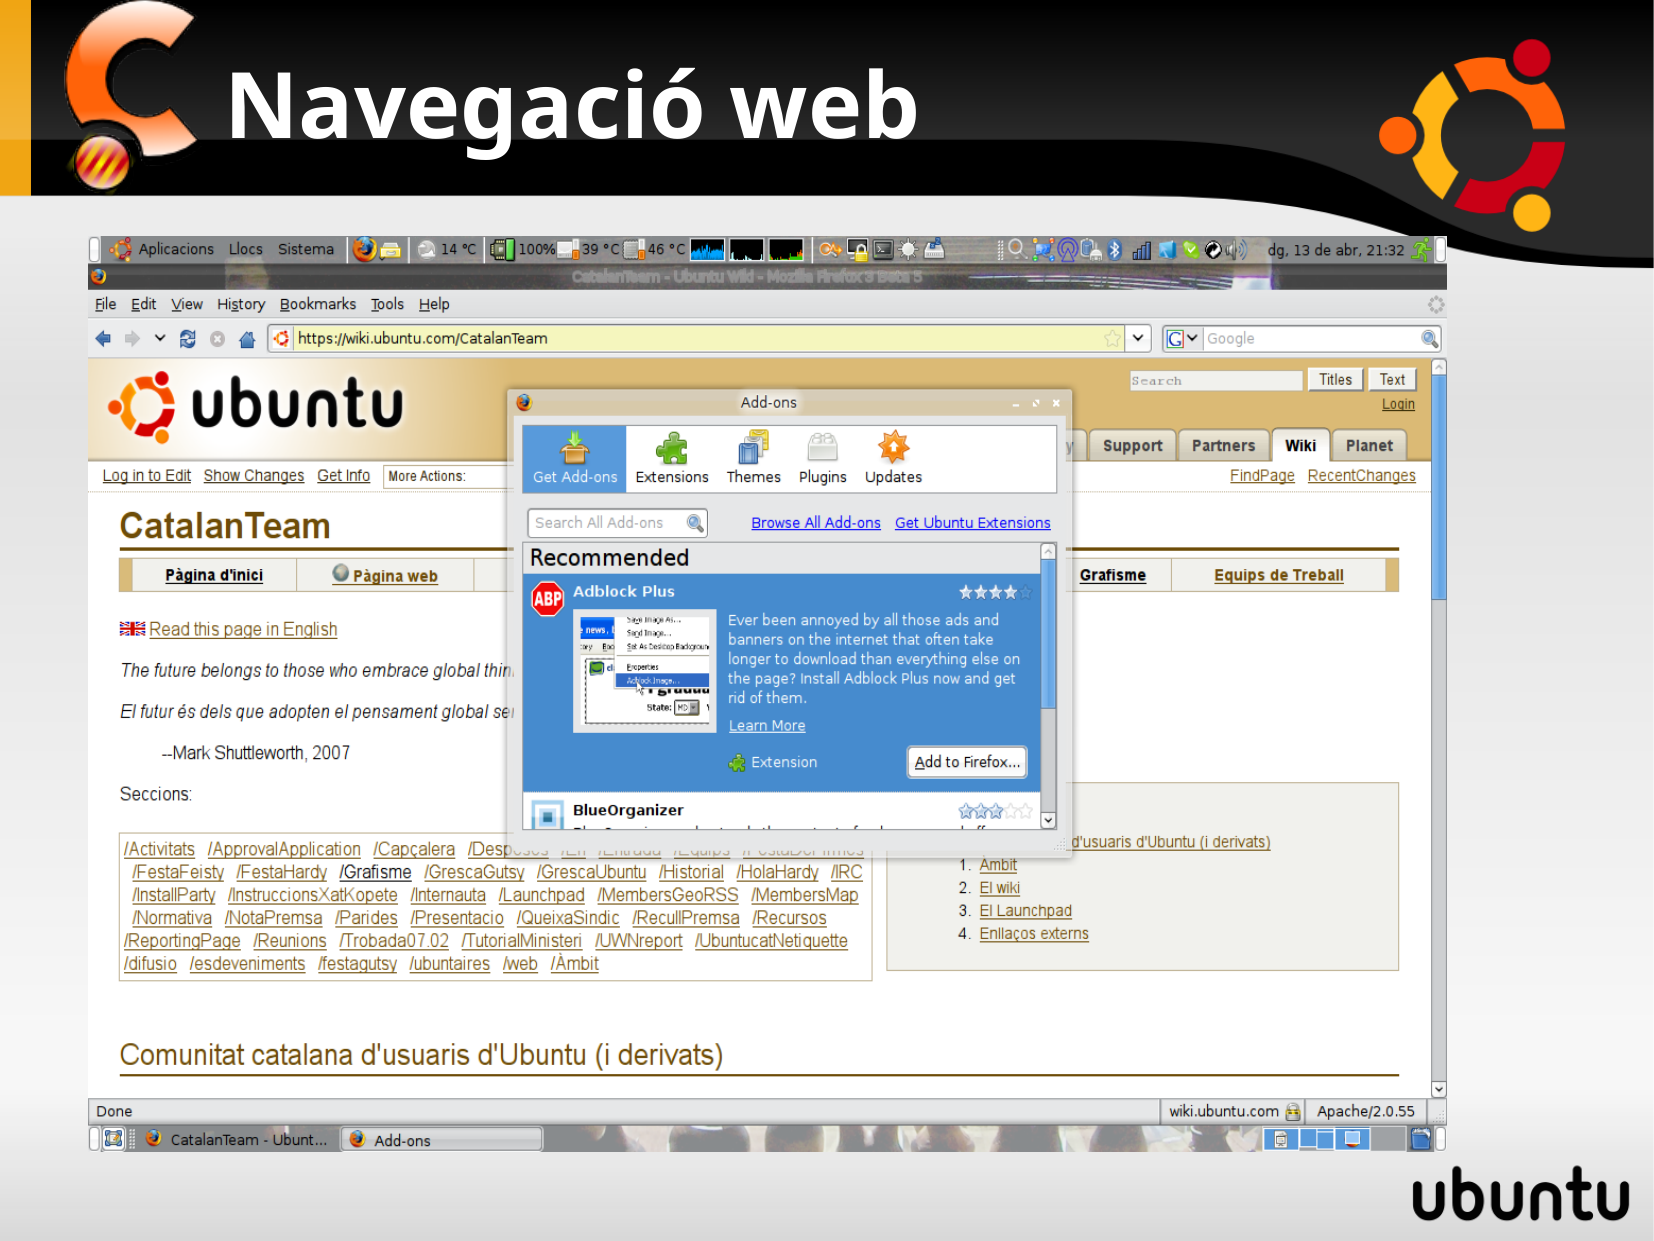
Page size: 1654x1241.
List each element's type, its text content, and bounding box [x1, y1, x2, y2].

picture [0, 0, 1654, 1241]
title Navegació web [76, 0, 1565, 208]
